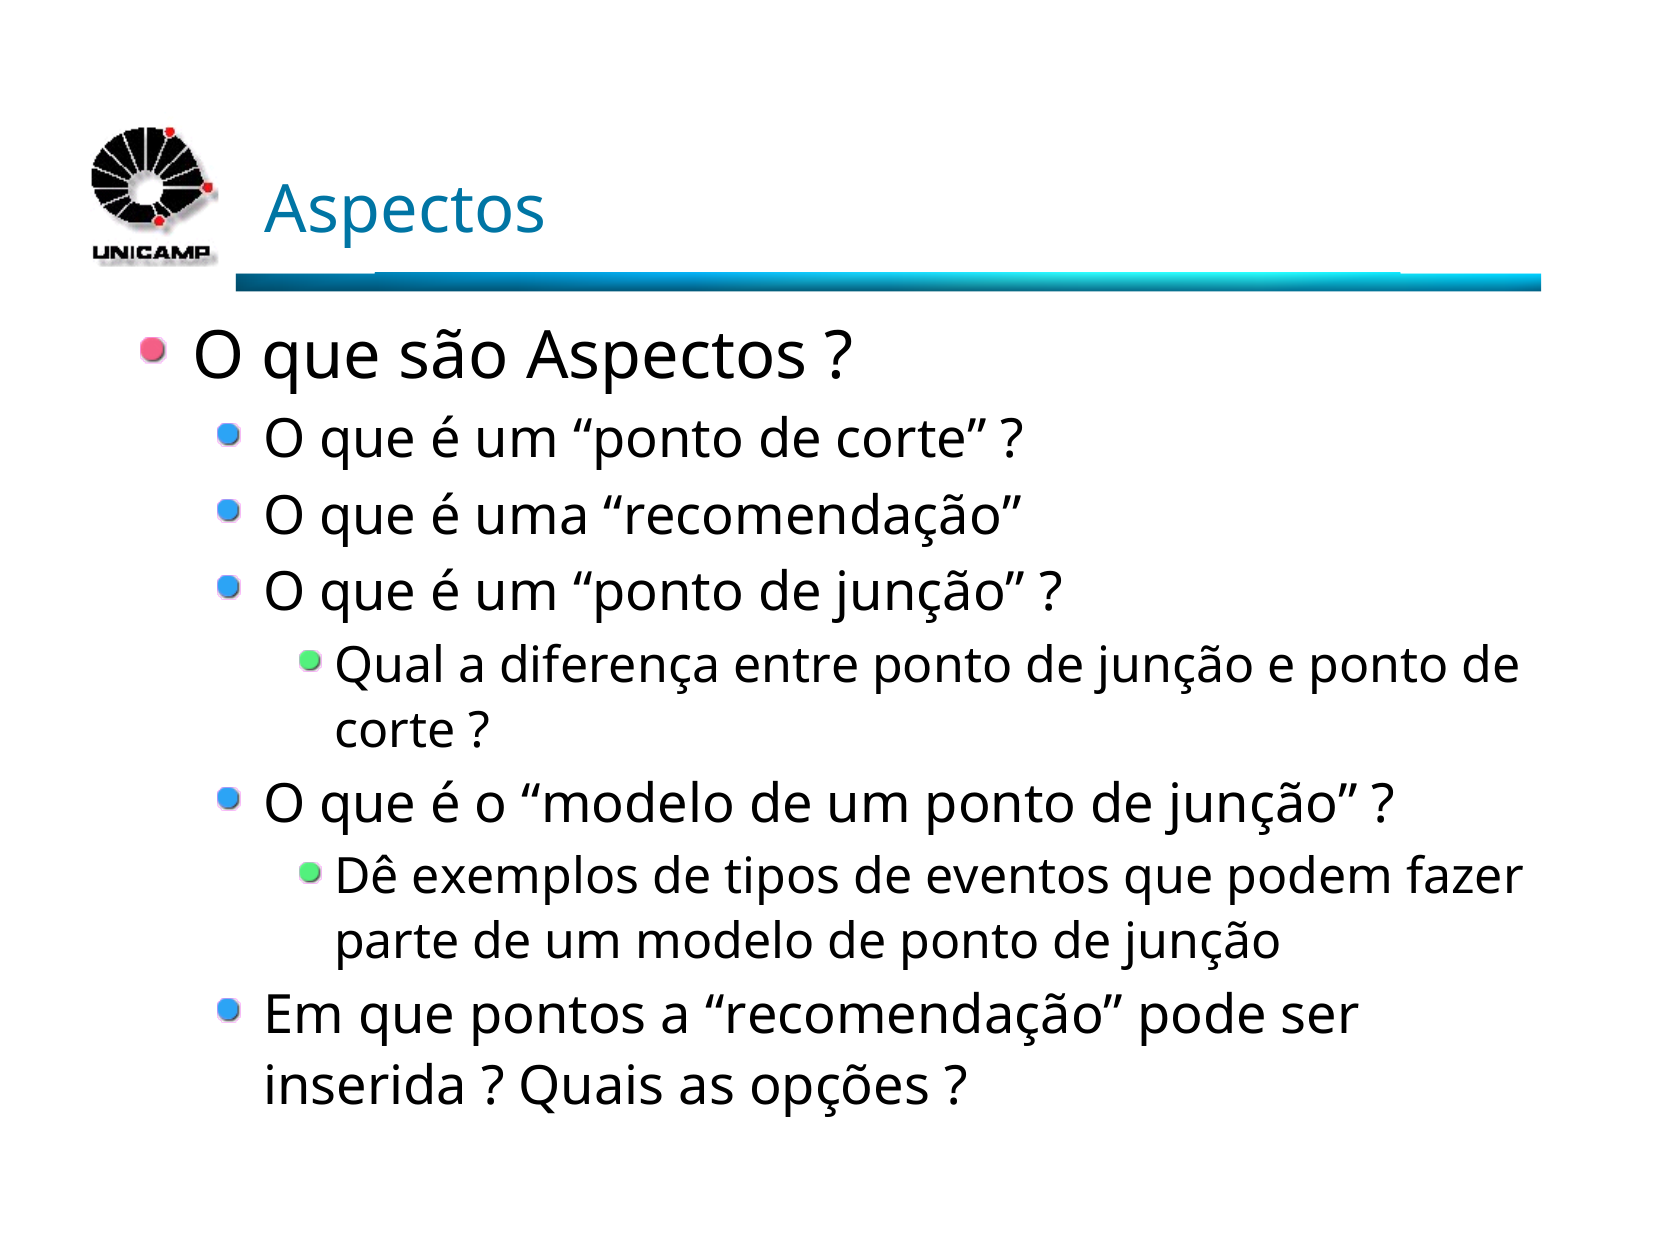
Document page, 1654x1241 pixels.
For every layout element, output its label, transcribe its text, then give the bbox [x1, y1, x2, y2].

list O que são Aspectos ? O que é um “ponto de corte” ? O que é uma “recomendação” O que é um “ponto de junção” ? Qual a diferença entre ponto de junção e ponto de corte ? O que é o “modelo de um ponto de junção” ? Dê exemplos de tipos de eventos que podem fazer parte de um modelo de ponto de junção Em que pontos a “recomendação” pode ser inserida ? Quais as opções ? [121, 309, 1534, 1167]
title Aspectos [264, 57, 1534, 250]
picture [125, 272, 1654, 295]
